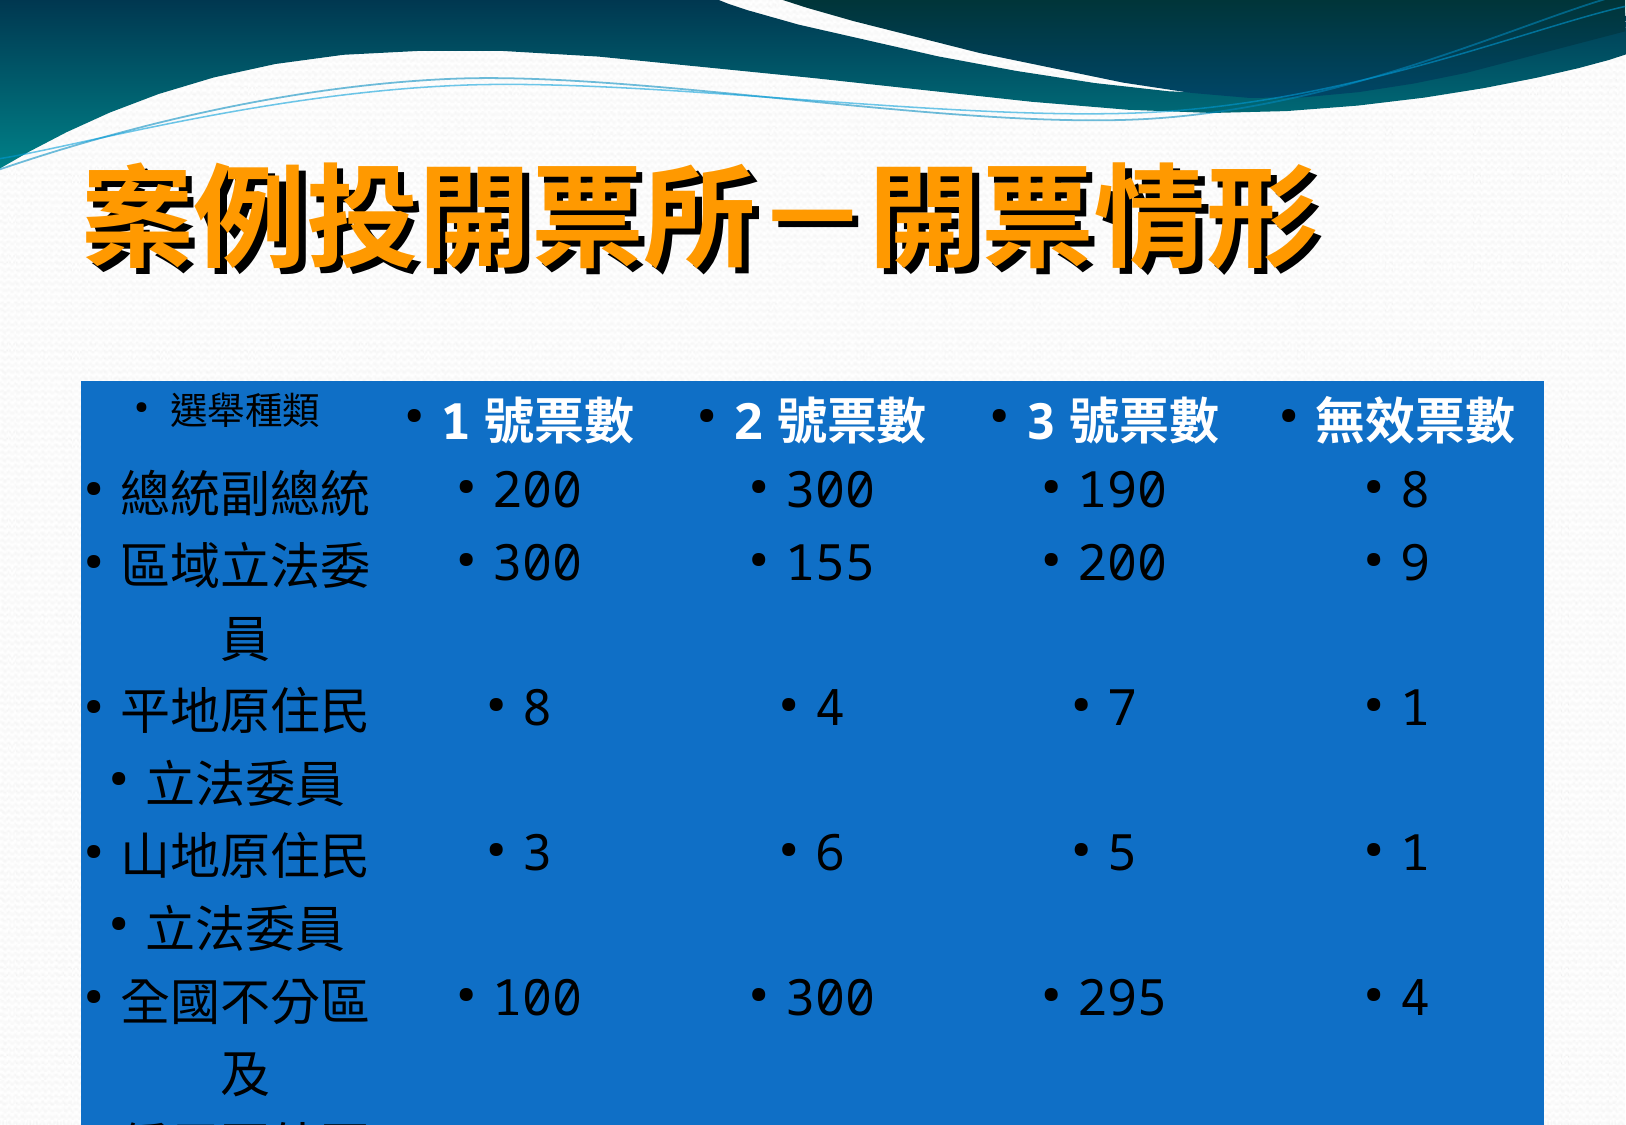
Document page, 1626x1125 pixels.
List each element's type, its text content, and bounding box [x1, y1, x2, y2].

table_cell 300 [374, 527, 666, 672]
table_header 選舉種類 [81, 381, 374, 454]
table_header 3號票數 [959, 381, 1251, 454]
table_cell 4 [666, 672, 959, 817]
table_cell 山地原住民 立法委員 [81, 817, 374, 962]
table_cell 200 [959, 527, 1251, 672]
table_cell 155 [666, 527, 959, 672]
table_cell 190 [959, 454, 1251, 527]
table_cell 9 [1251, 527, 1544, 672]
table_cell 6 [666, 817, 959, 962]
table_cell 1 [1251, 672, 1544, 817]
table_cell 5 [959, 817, 1251, 962]
table_cell 100 [374, 962, 666, 1125]
table_cell 總統副總統 [81, 454, 374, 527]
table_cell 295 [959, 962, 1251, 1125]
title 案例投開票所－開票情形 [81, 115, 1544, 304]
table_cell 200 [374, 454, 666, 527]
table_cell 平地原住民 立法委員 [81, 672, 374, 817]
table_cell 300 [666, 962, 959, 1125]
table_header 2號票數 [666, 381, 959, 454]
table_cell 1 [1251, 817, 1544, 962]
table_cell 8 [1251, 454, 1544, 527]
table_cell 7 [959, 672, 1251, 817]
table_cell 3 [374, 817, 666, 962]
table_header 1號票數 [374, 381, 666, 454]
table_header 無效票數 [1251, 381, 1544, 454]
table_cell 8 [374, 672, 666, 817]
table_cell 300 [666, 454, 959, 527]
table_cell 區域立法委員 [81, 527, 374, 672]
table_cell 全國不分區及 僑居國外國民 立法委員 [81, 962, 374, 1125]
table_cell 4 [1251, 962, 1544, 1125]
